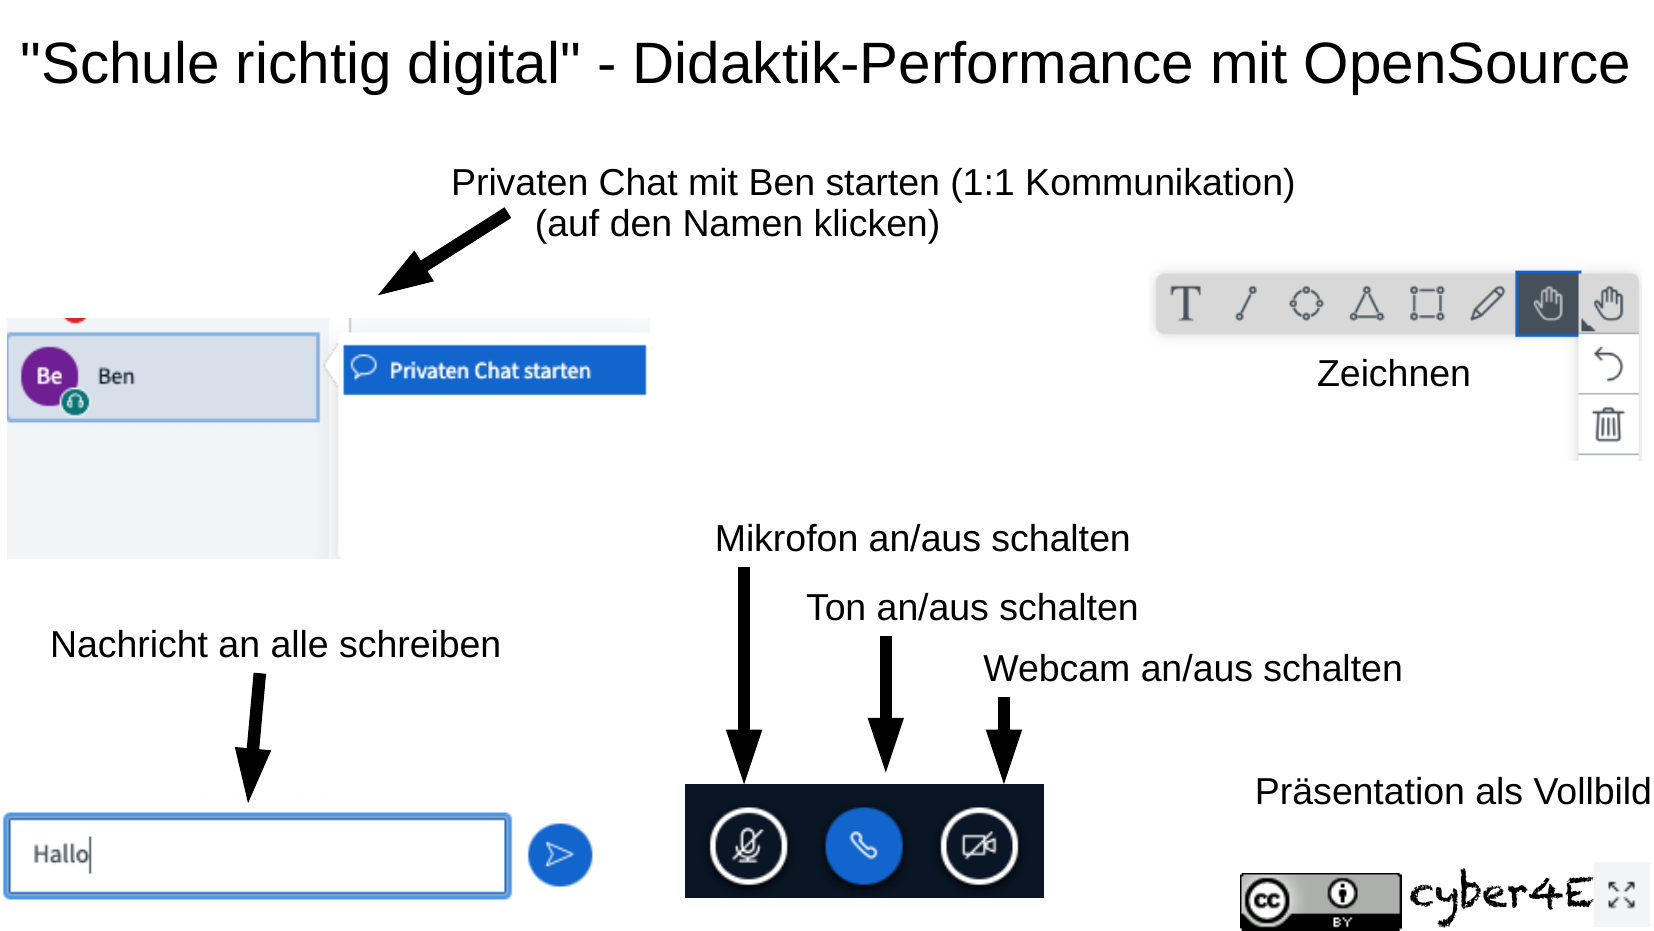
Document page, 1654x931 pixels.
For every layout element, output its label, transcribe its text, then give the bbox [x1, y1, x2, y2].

picture [7, 318, 650, 559]
text_box Zeichnen [1302, 344, 1536, 402]
text_box Mikrofon an/aus schalten [700, 510, 1146, 567]
text_box Privaten Chat mit Ben starten (1:1 Kommunikation) (auf den Namen klicken) [436, 153, 1312, 253]
picture [1149, 245, 1642, 461]
picture [1240, 873, 1402, 931]
picture [1410, 863, 1650, 928]
text_box Präsentation als Vollbild [1240, 763, 1654, 863]
text_box Nachricht an alle schreiben [35, 616, 517, 674]
picture [685, 784, 1044, 898]
picture [0, 752, 600, 922]
text_box "Schule richtig digital" - Didaktik-Performance mit OpenSource [5, 23, 1649, 132]
text_box Webcam an/aus schalten [968, 640, 1501, 739]
text_box Ton an/aus schalten [791, 578, 1154, 636]
